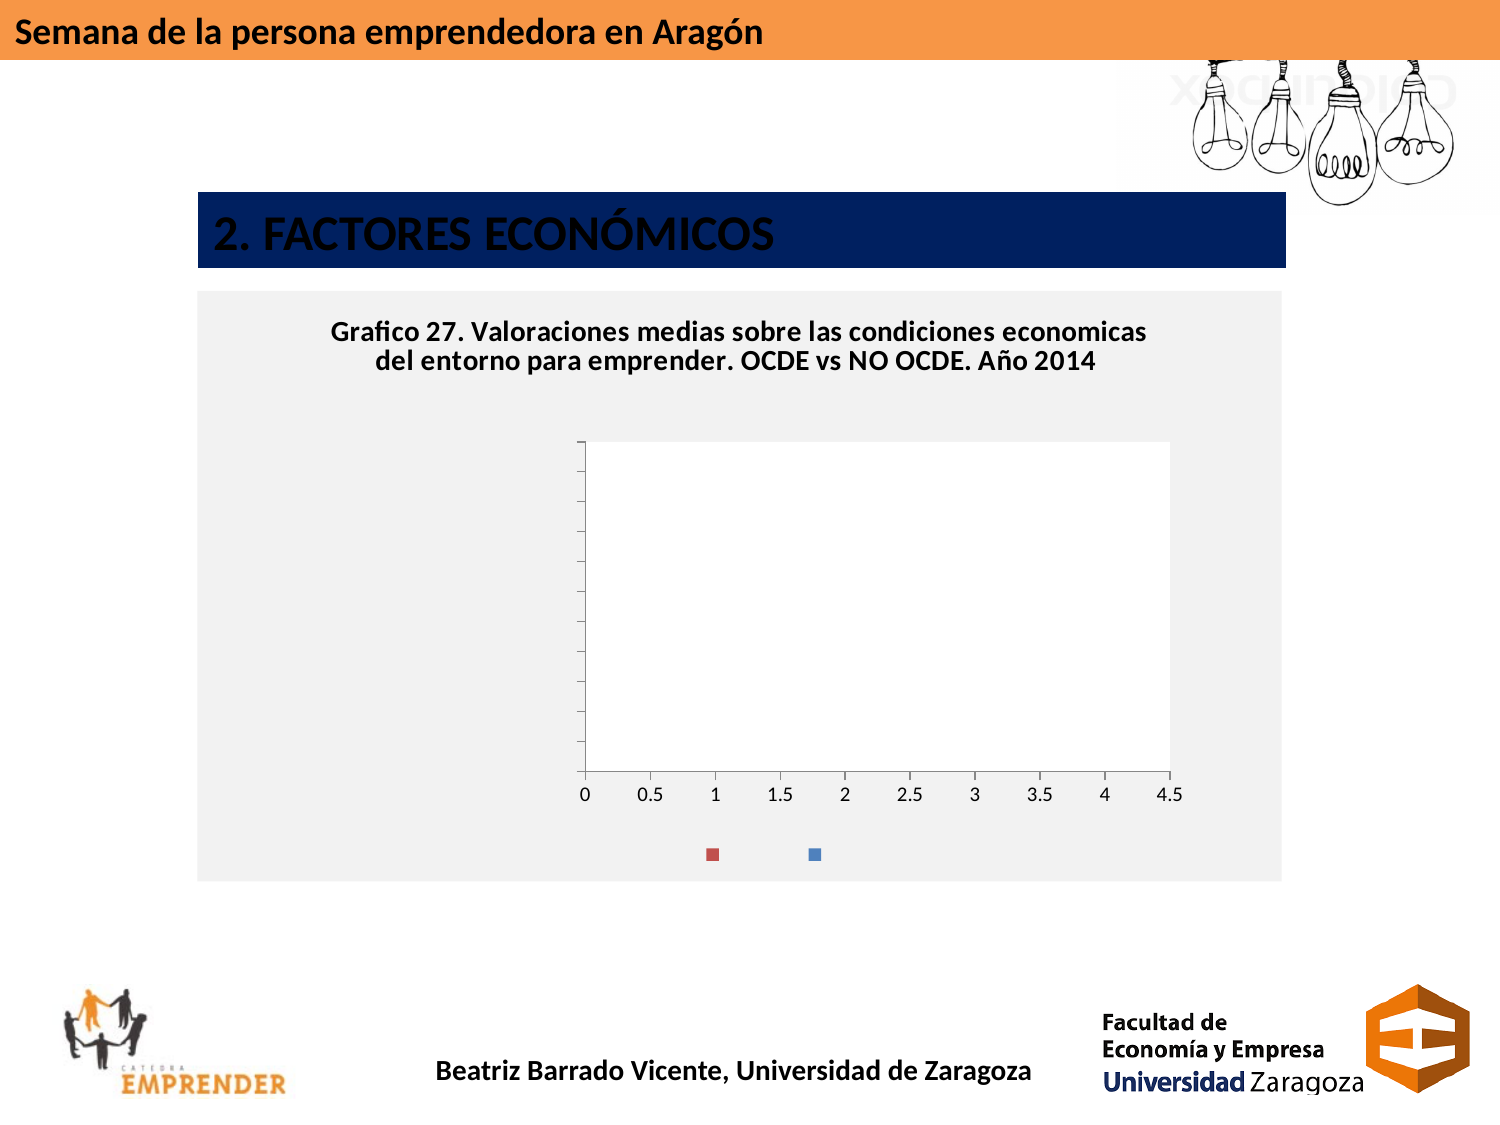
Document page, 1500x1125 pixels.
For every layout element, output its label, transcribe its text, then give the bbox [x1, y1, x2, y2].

text_box 2. FACTORES ECONÓMICOS [198, 192, 1286, 268]
picture [1092, 984, 1471, 1095]
chart [197, 290, 1282, 882]
picture [1116, 60, 1500, 215]
picture [12, 984, 336, 1099]
text_box Beatriz Barrado Vicente, Universidad de Zaragoza [420, 1044, 1048, 1095]
text_box Semana de la persona emprendedora en Aragón [0, 0, 1500, 60]
